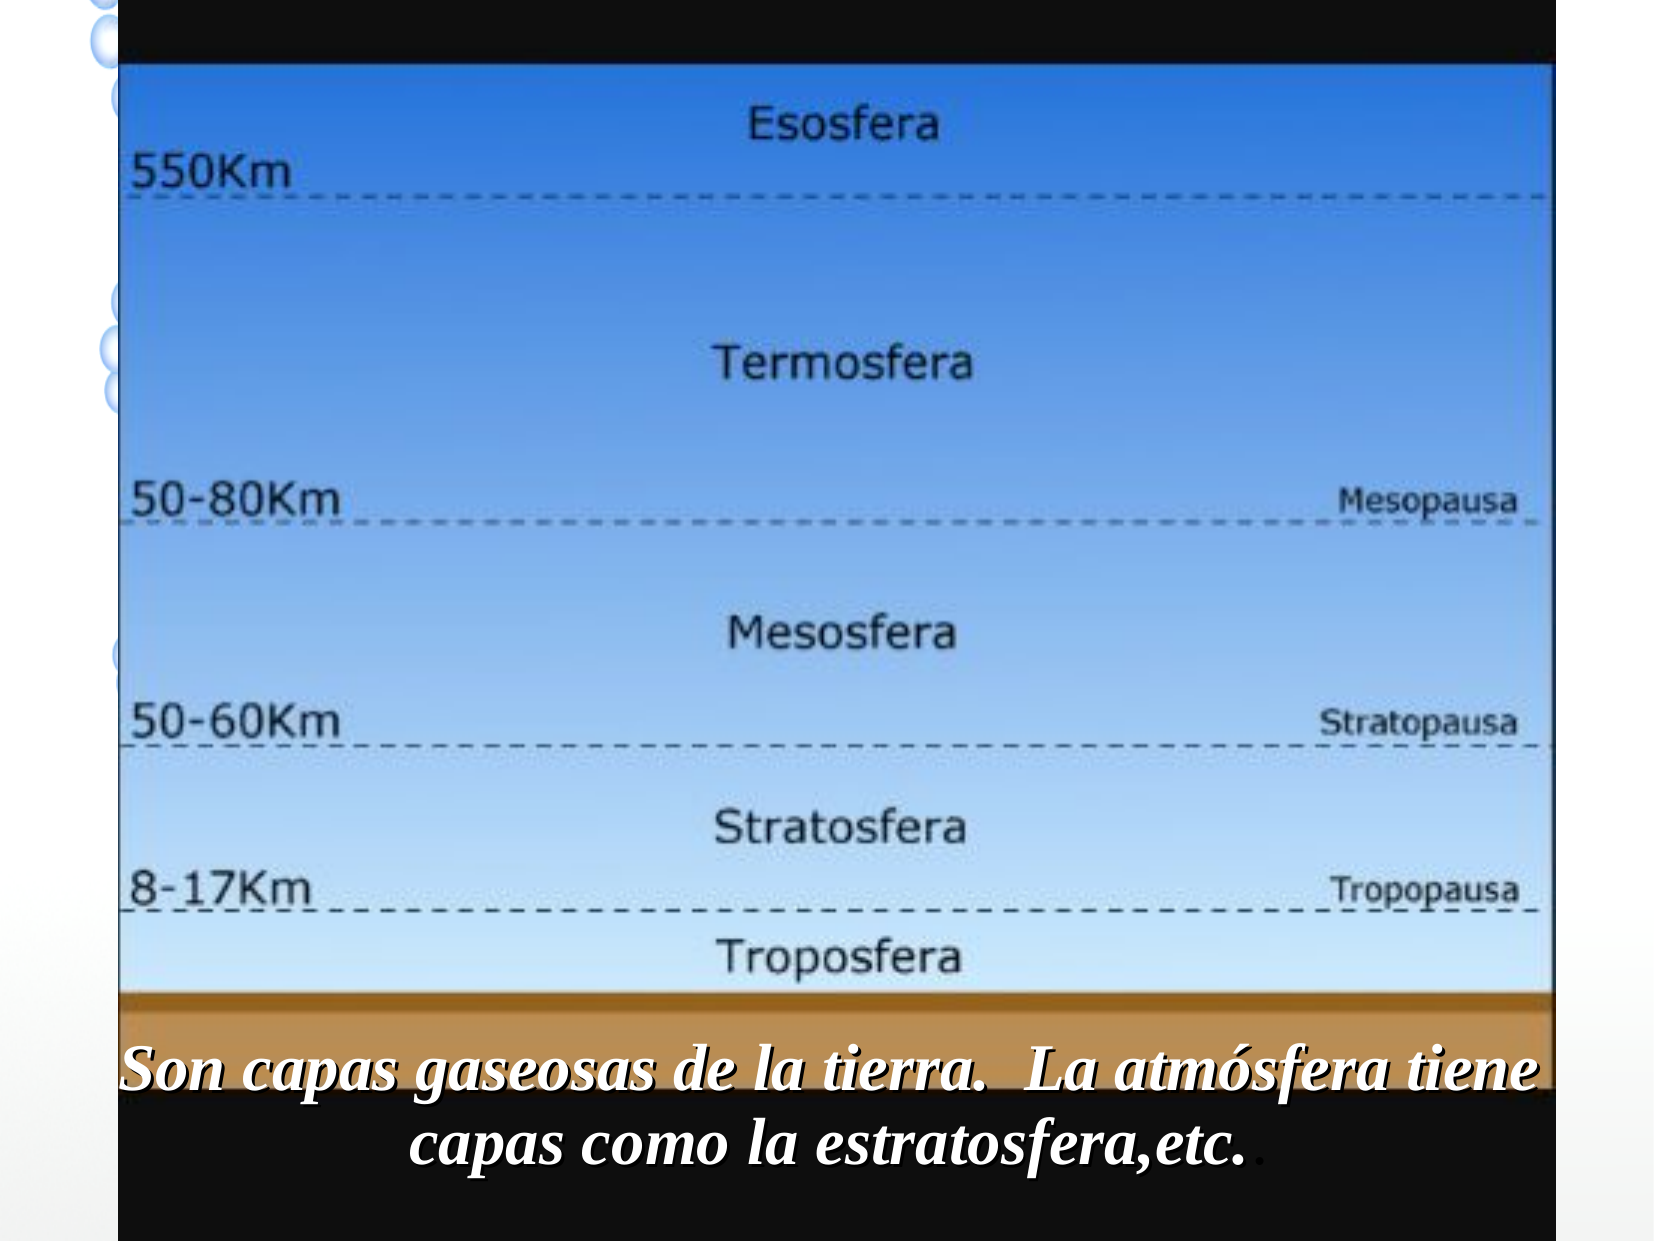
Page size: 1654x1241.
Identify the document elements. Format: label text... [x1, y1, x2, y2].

subtitle Son capas gaseosas de la tierra. La atmósfera tiene capas como la estratosfera,etc.. [35, 994, 1642, 1217]
picture [0, 0, 1654, 1241]
